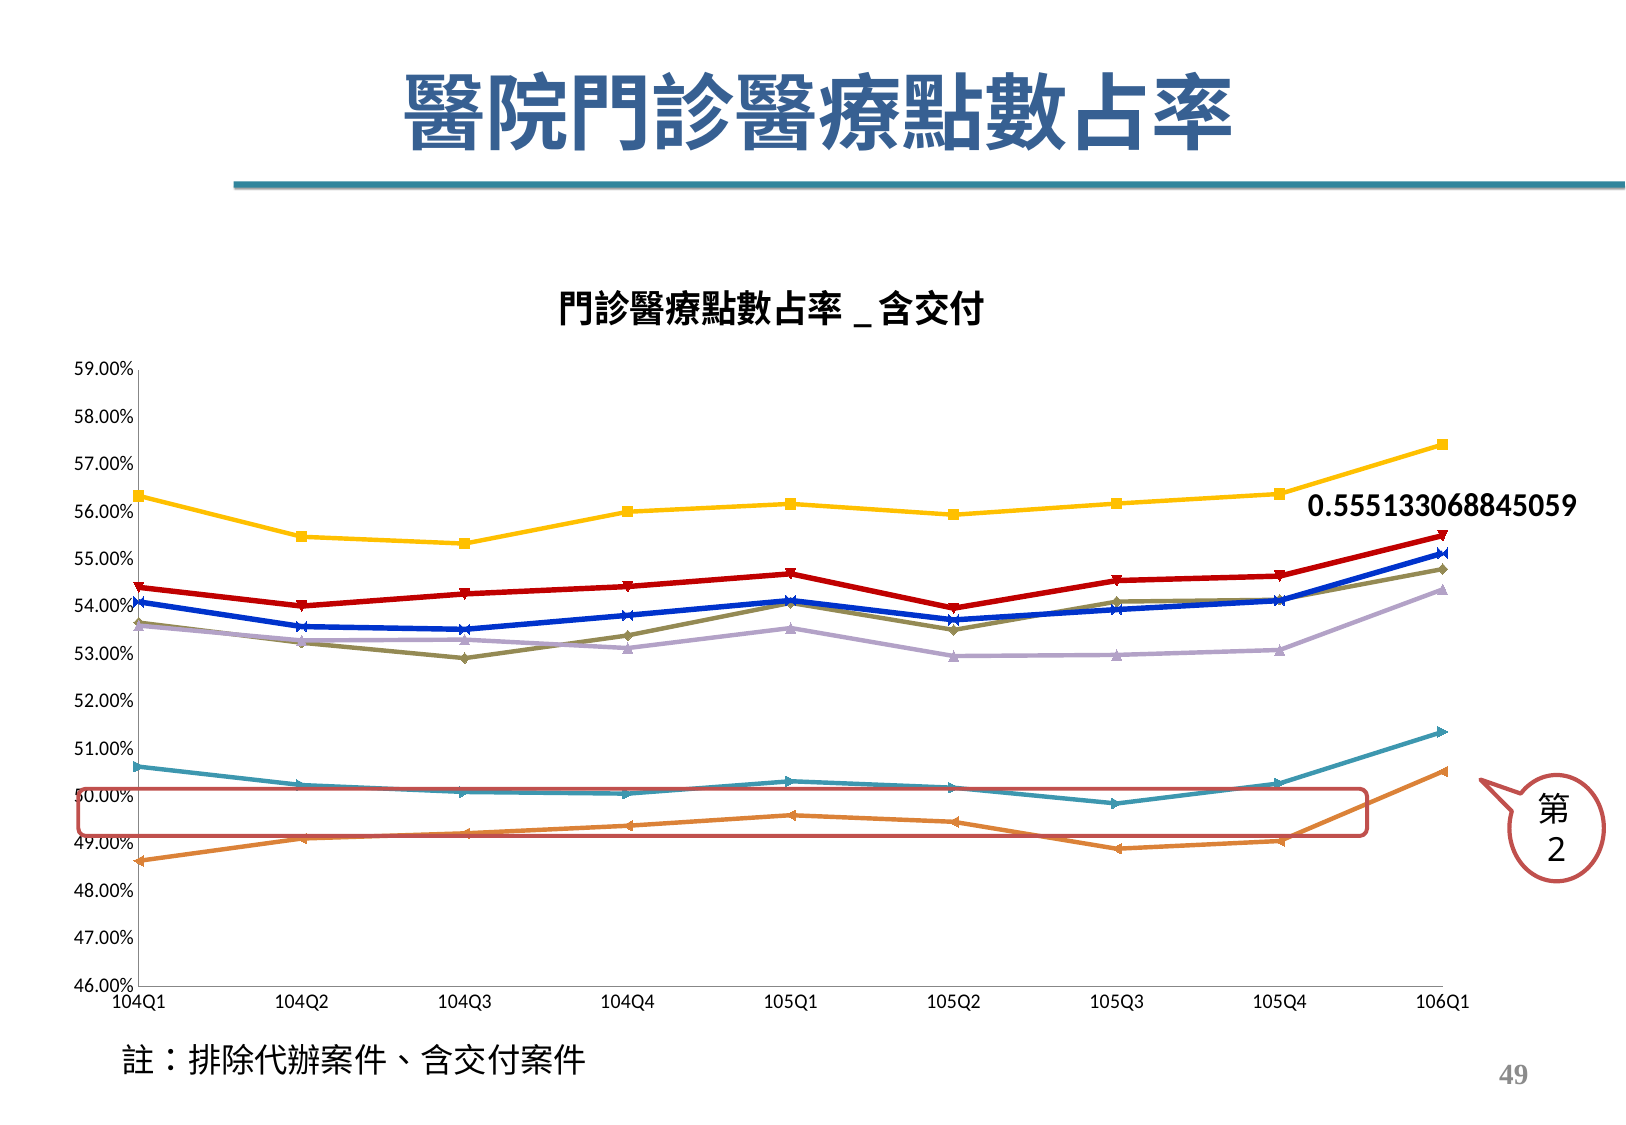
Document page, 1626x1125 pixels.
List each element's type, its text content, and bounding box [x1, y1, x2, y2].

slide_number <編號> [1164, 1042, 1544, 1103]
title 醫院門診醫療點數占率 [80, 0, 1557, 220]
text_box 第2 [1480, 774, 1604, 882]
chart [44, 243, 1578, 1029]
text_box 註：排除代辦案件、含交付案件 [106, 1031, 603, 1125]
